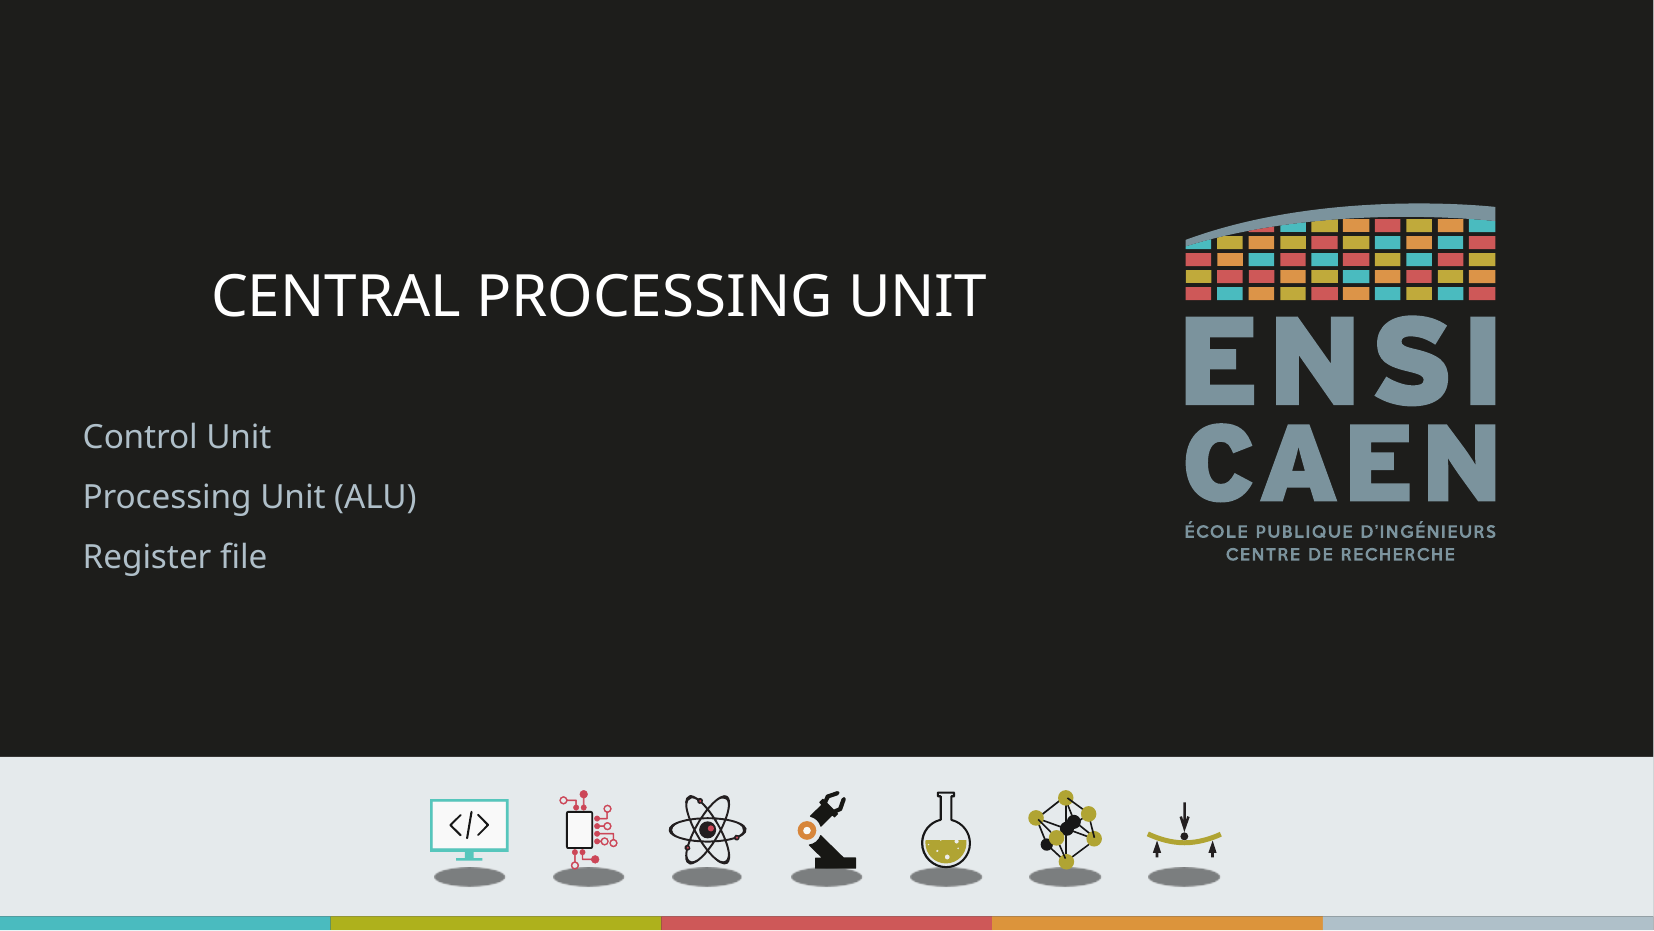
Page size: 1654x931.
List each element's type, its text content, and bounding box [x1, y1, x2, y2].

title Central Processing unit [82, 192, 1117, 384]
list Control Unit Processing Unit (ALU) Register file [82, 413, 1117, 758]
